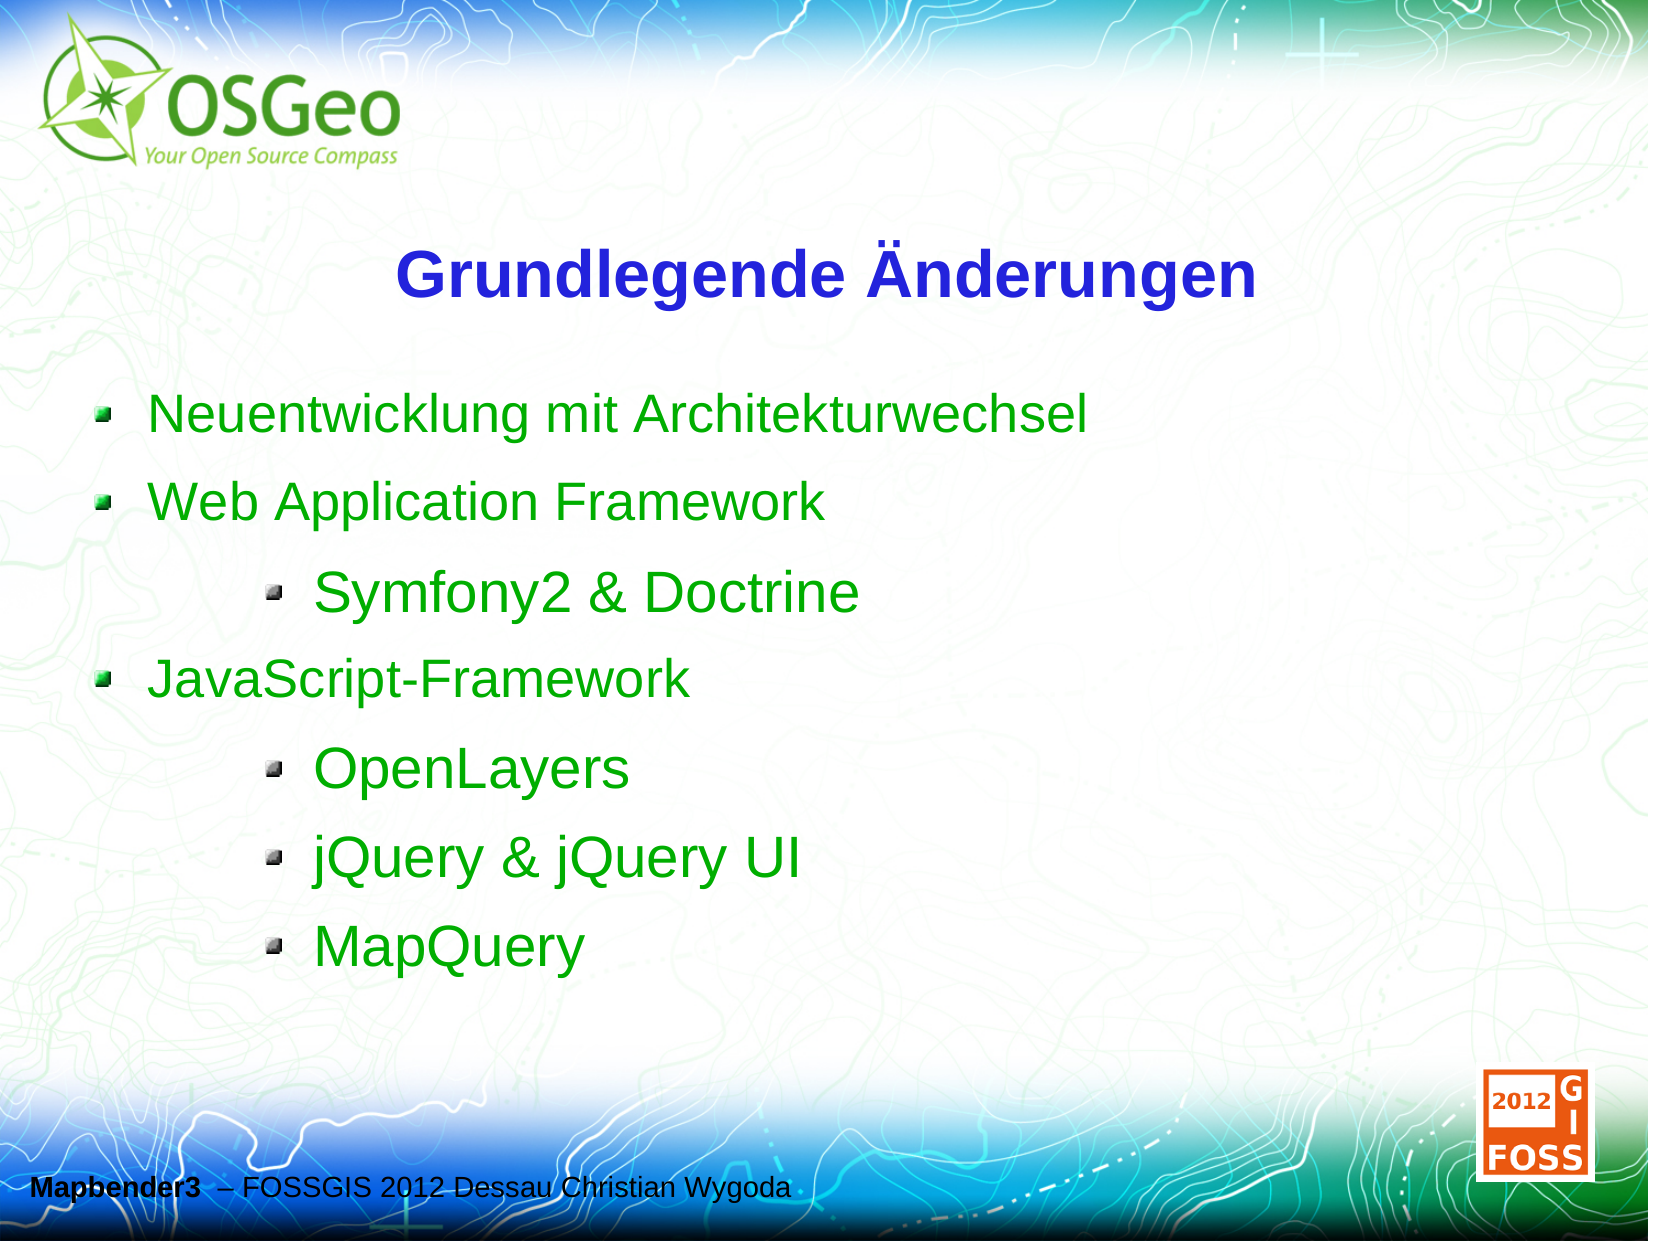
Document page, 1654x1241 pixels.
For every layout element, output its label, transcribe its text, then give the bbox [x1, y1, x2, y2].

list Neuentwicklung mit Architekturwechsel Web Application Framework Symfony2 & Doctrine JavaScript-Framework OpenLayers jQuery & jQuery UI MapQuery [76, 383, 1565, 1203]
picture [0, 0, 1648, 1241]
title Grundlegende Änderungen [82, 200, 1571, 349]
